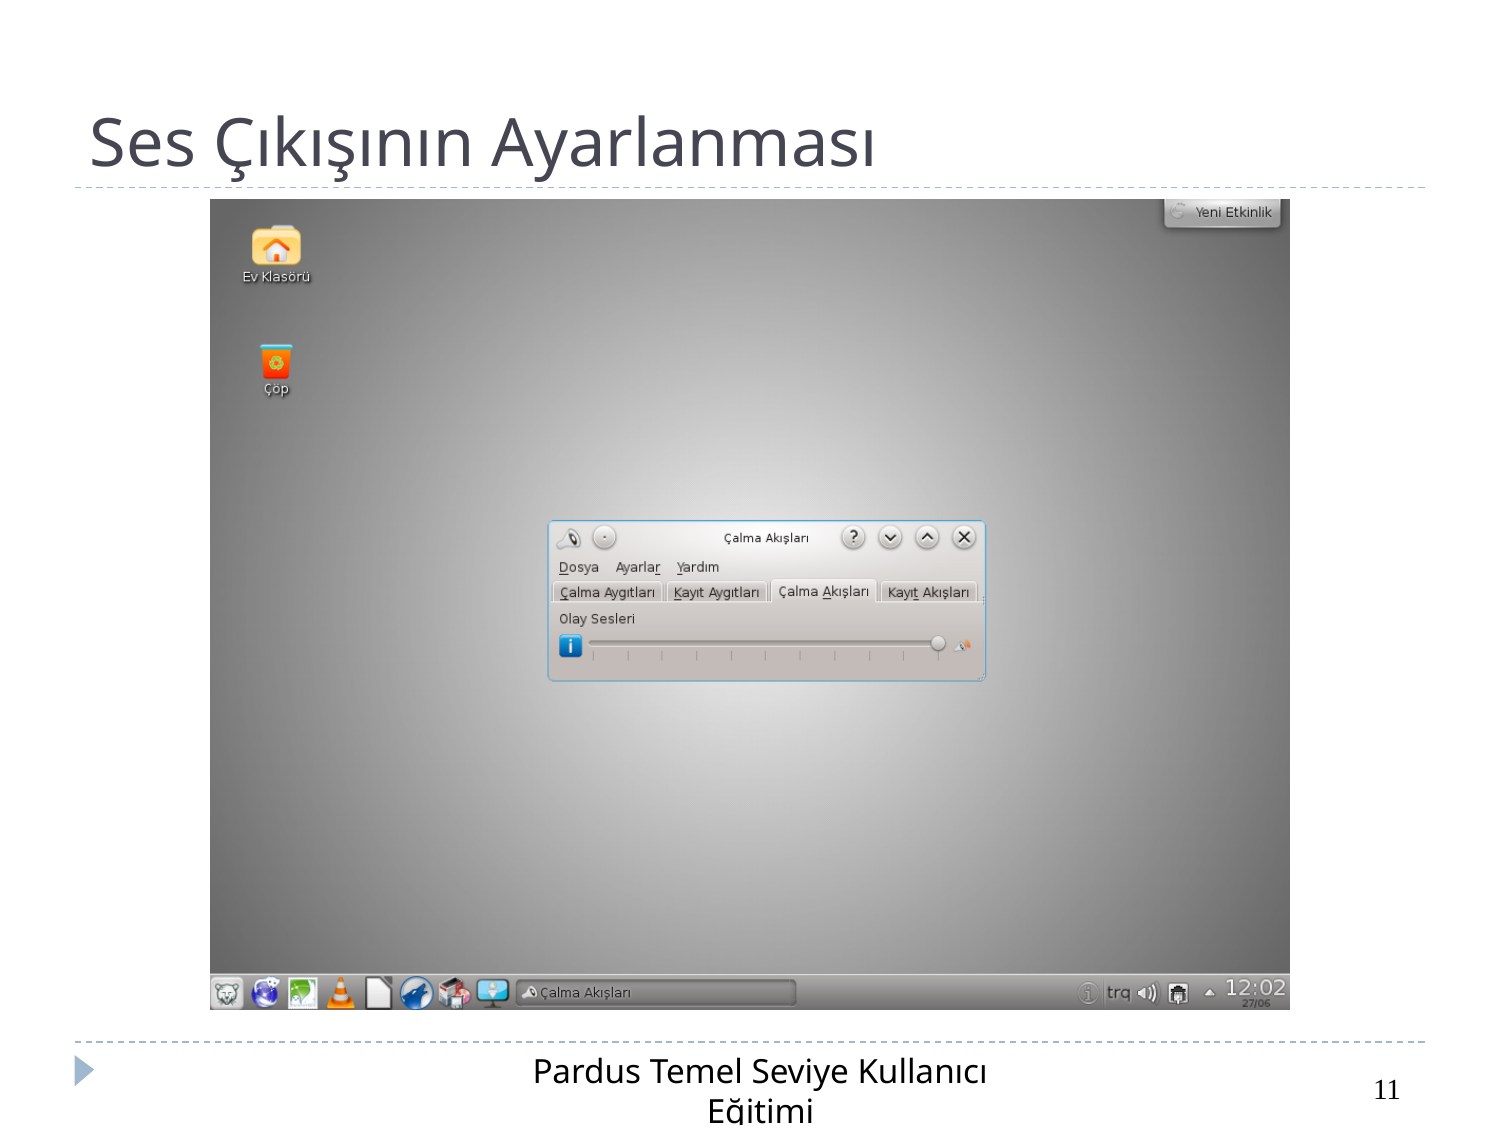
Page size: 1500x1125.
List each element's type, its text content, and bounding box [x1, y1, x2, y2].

picture [210, 199, 1290, 1010]
title Ses Çıkışının Ayarlanması [75, 24, 1425, 188]
